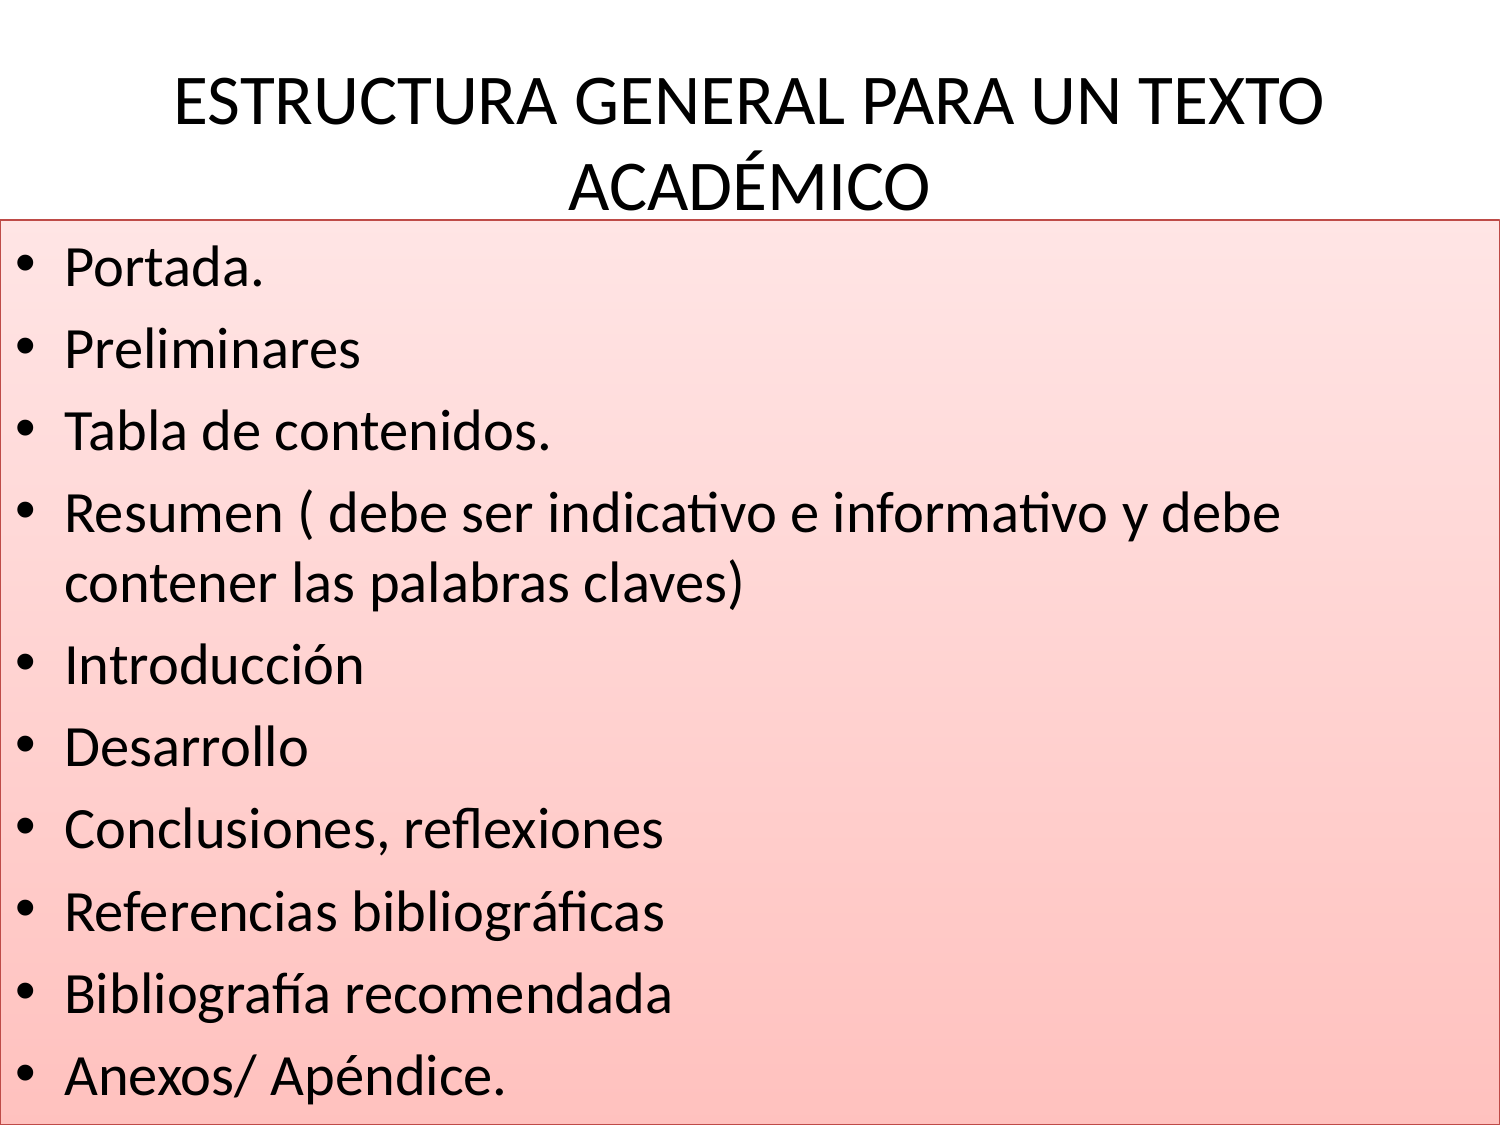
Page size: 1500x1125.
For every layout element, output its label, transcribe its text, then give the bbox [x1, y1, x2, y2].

text_box ESTRUCTURA GENERAL PARA UN TEXTO ACADÉMICO [75, 45, 1425, 219]
text_box Portada. Preliminares Tabla de contenidos. Resumen ( debe ser indicativo e informativo y debe contener las palabras claves) Introducción Desarrollo Conclusiones, reflexiones Referencias bibliográficas Bibliografía recomendada Anexos/ Apéndice. [0, 219, 1500, 1125]
